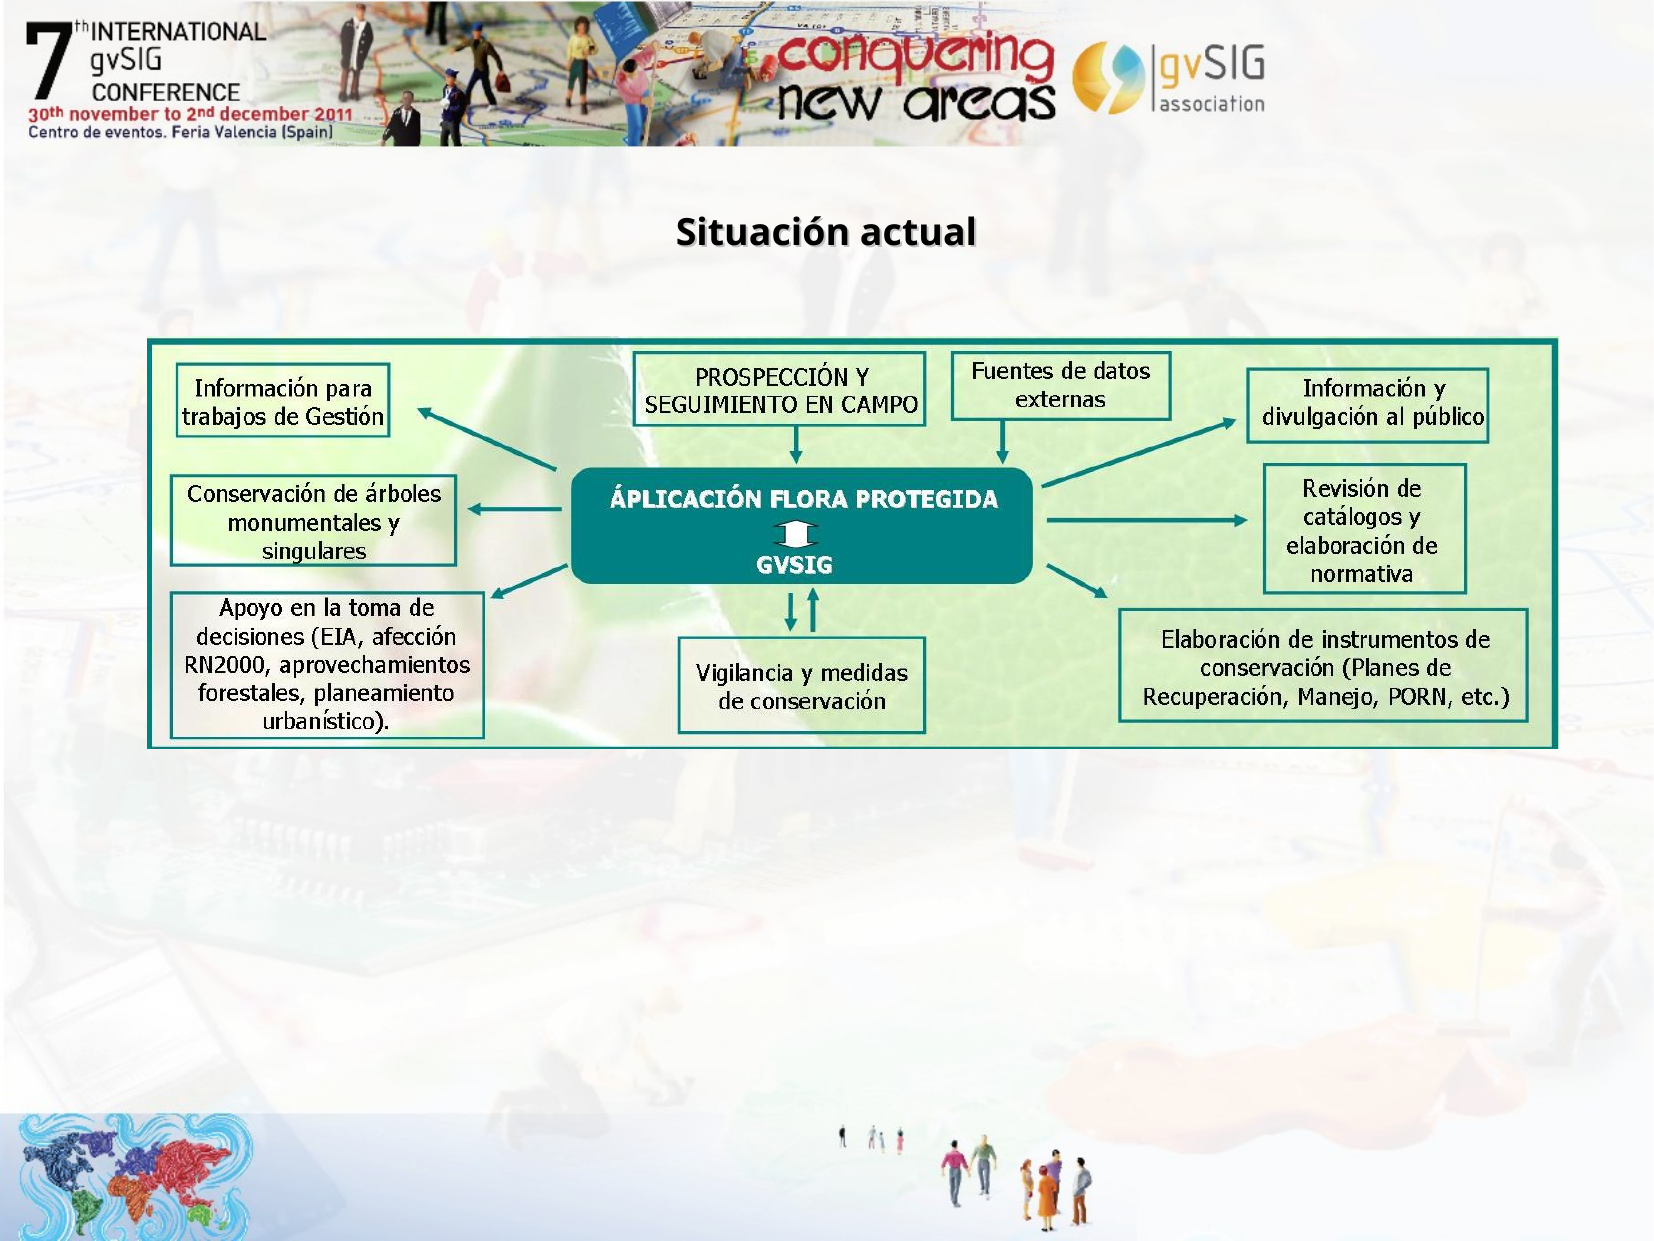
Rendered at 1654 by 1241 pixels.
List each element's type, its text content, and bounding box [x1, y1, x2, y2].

text_box Situación actual [620, 198, 1034, 266]
picture [0, 0, 1654, 1241]
